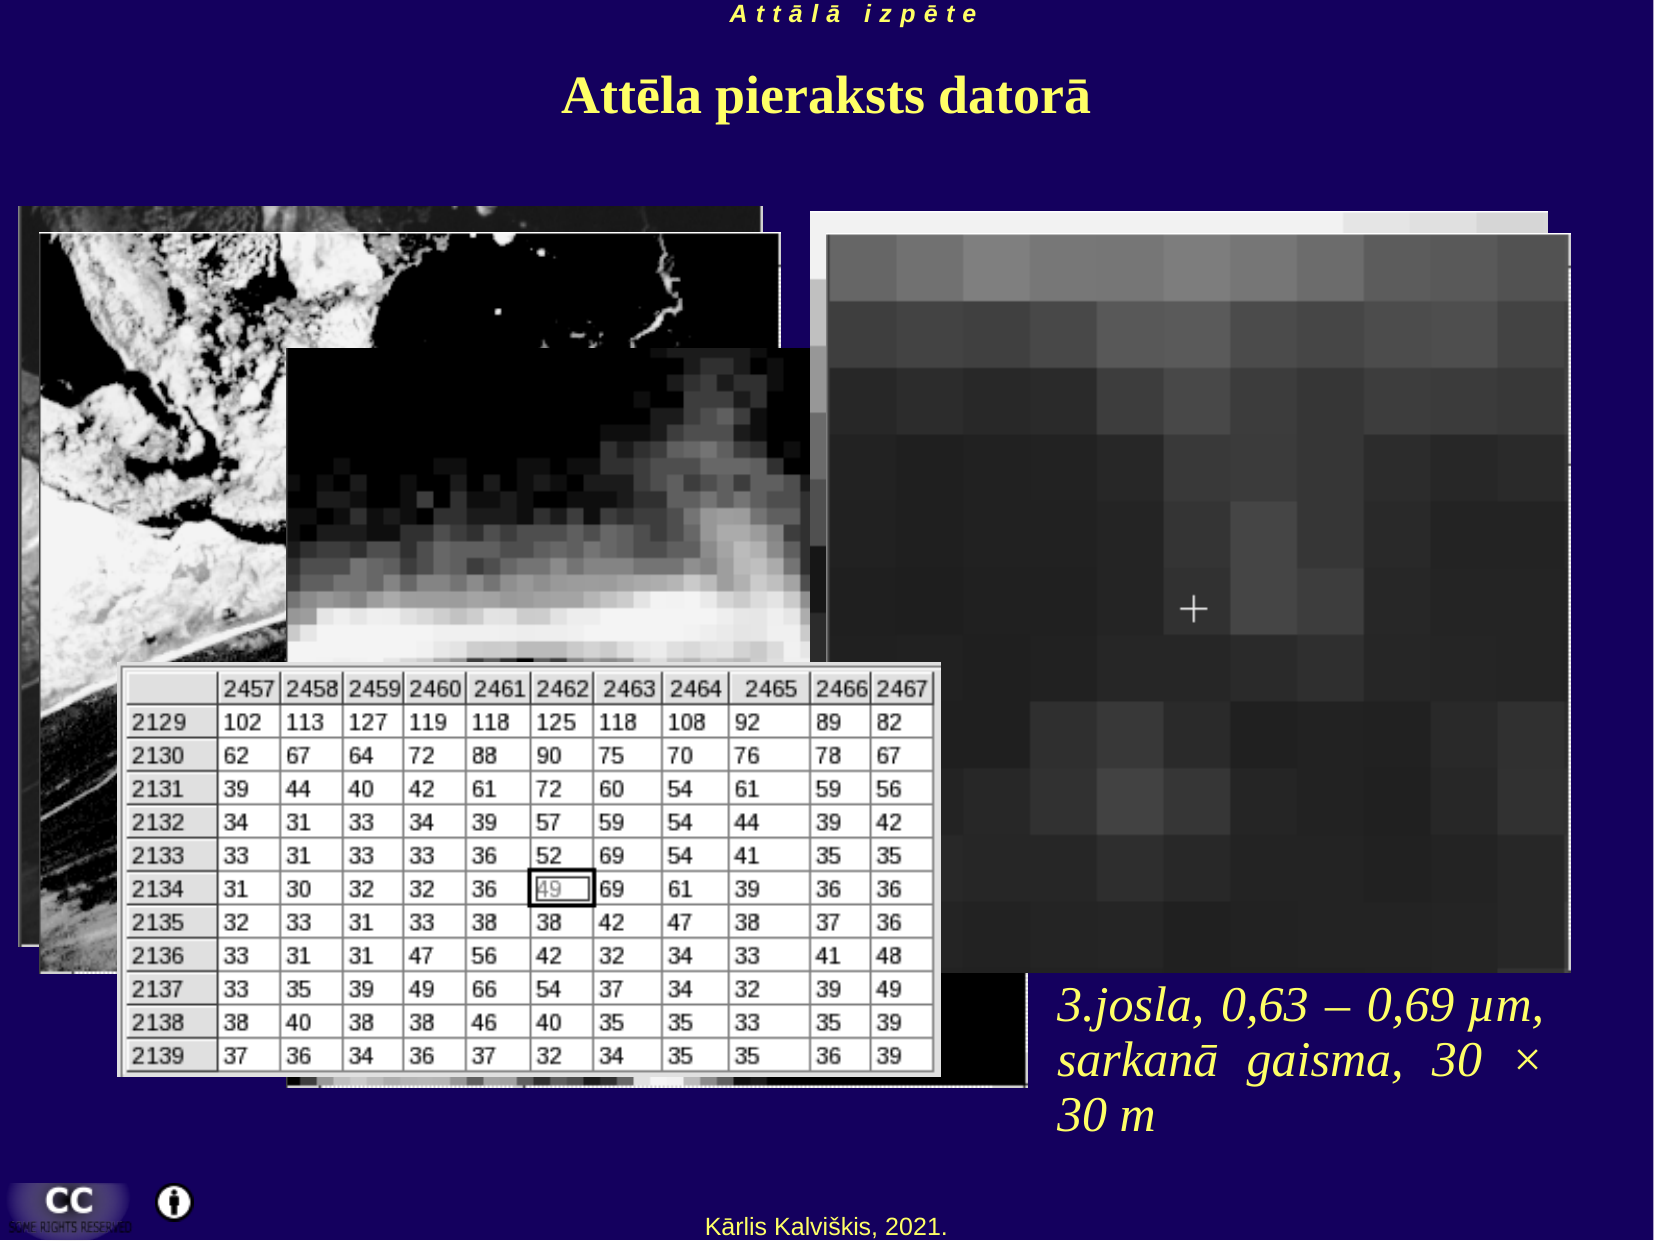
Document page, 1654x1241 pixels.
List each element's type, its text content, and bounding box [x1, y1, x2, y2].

picture [155, 1183, 194, 1222]
title Attēla pieraksts datorā [120, 65, 1533, 334]
picture [18, 206, 1571, 1088]
text_box 3.josla, 0,63 – 0,69 µm, sarkanā gaisma, 30 × 30 m [1057, 976, 1570, 1143]
picture [0, 1183, 141, 1241]
